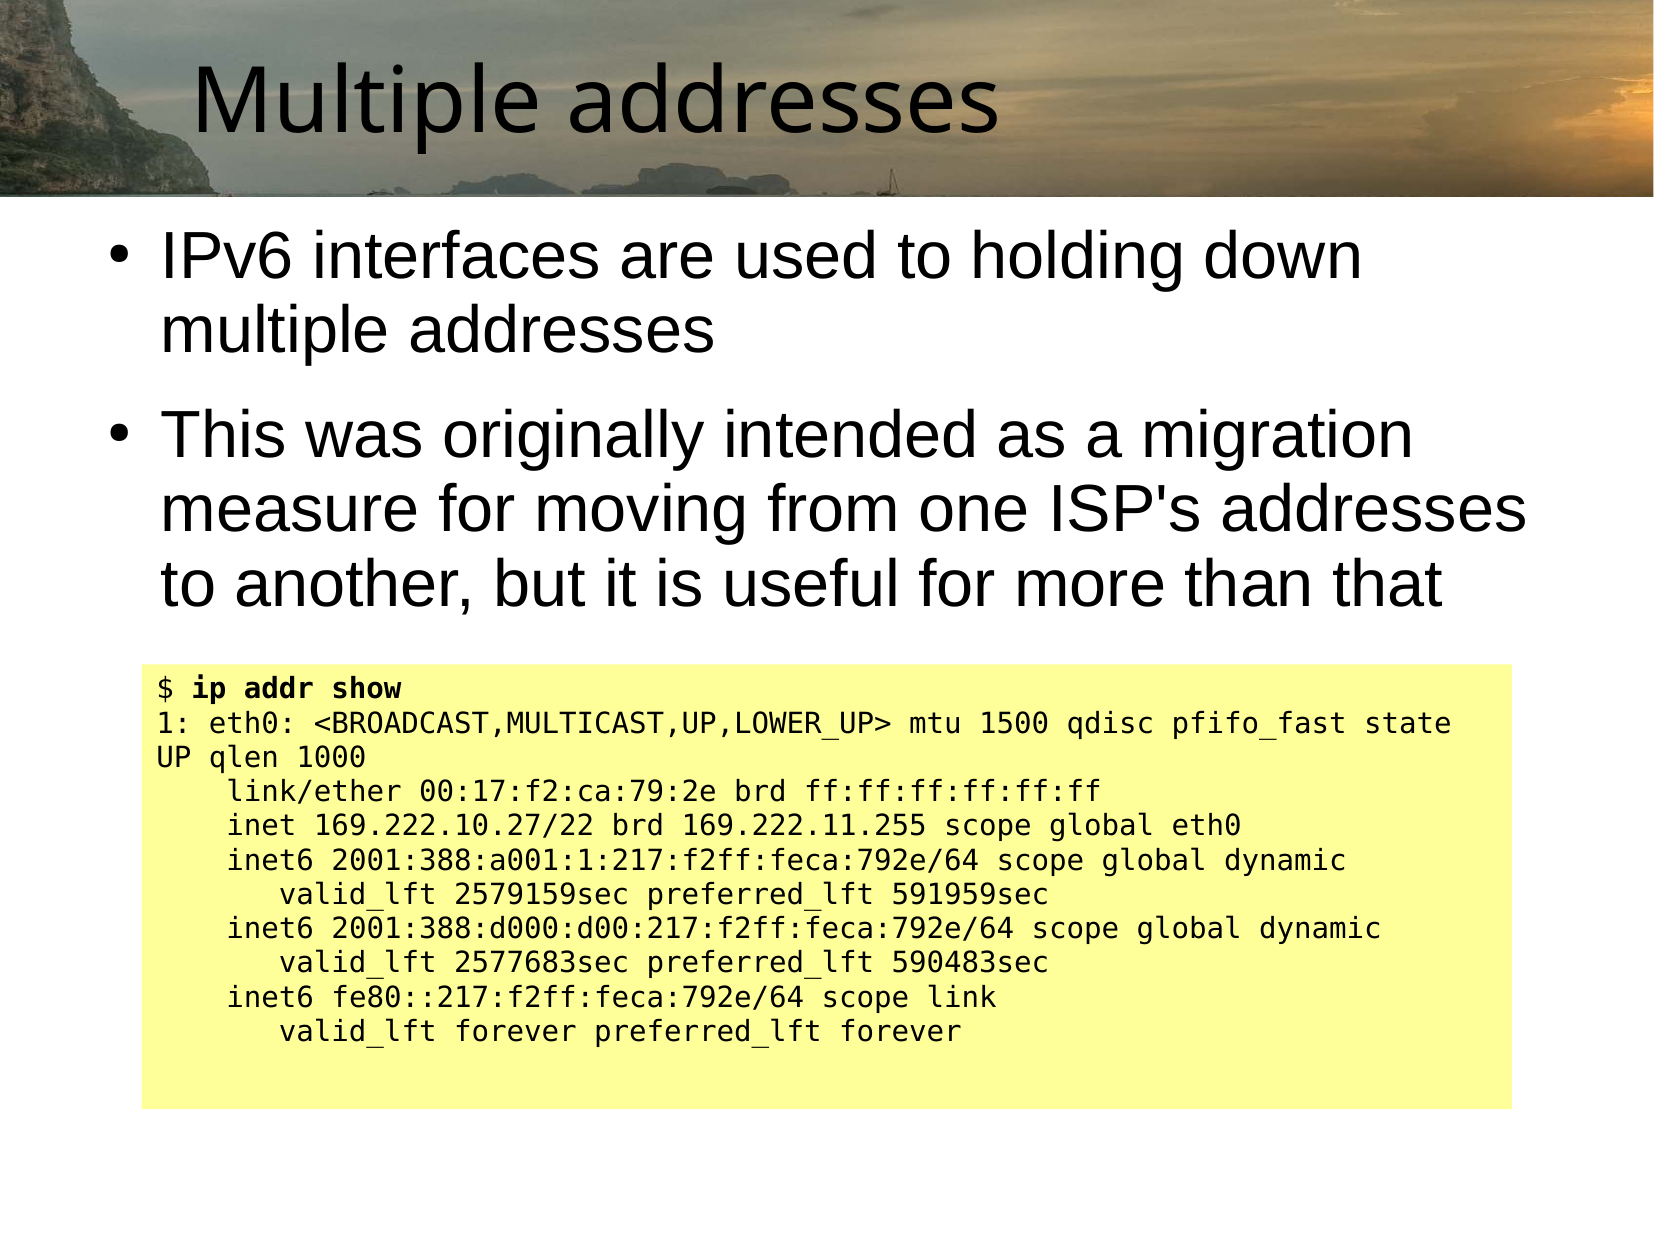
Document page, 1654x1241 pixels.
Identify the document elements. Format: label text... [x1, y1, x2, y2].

picture [0, 0, 1654, 197]
text_box $ ip addr show 1: eth0: <BROADCAST,MULTICAST,UP,LOWER_UP> mtu 1500 qdisc pfifo_fast state UP qlen 1000 link/ether 00:17:f2:ca:79:2e brd ff:ff:ff:ff:ff:ff inet 169.222.10.27/22 brd 169.222.11.255 scope global eth0 inet6 2001:388:a001:1:217:f2ff:feca:792e/64 scope global dynamic valid_lft 2579159sec preferred_lft 591959sec inet6 2001:388:d000:d00:217:f2ff:feca:792e/64 scope global dynamic valid_lft 2577683sec preferred_lft 590483sec inet6 fe80::217:f2ff:feca:792e/64 scope link valid_lft forever preferred_lft forever [141, 664, 1512, 1110]
list IPv6 interfaces are used to holding down multiple addresses This was originally intended as a migration measure for moving from one ISP's addresses to another, but it is useful for more than that [89, 217, 1578, 1226]
title Multiple addresses [190, 0, 1571, 194]
